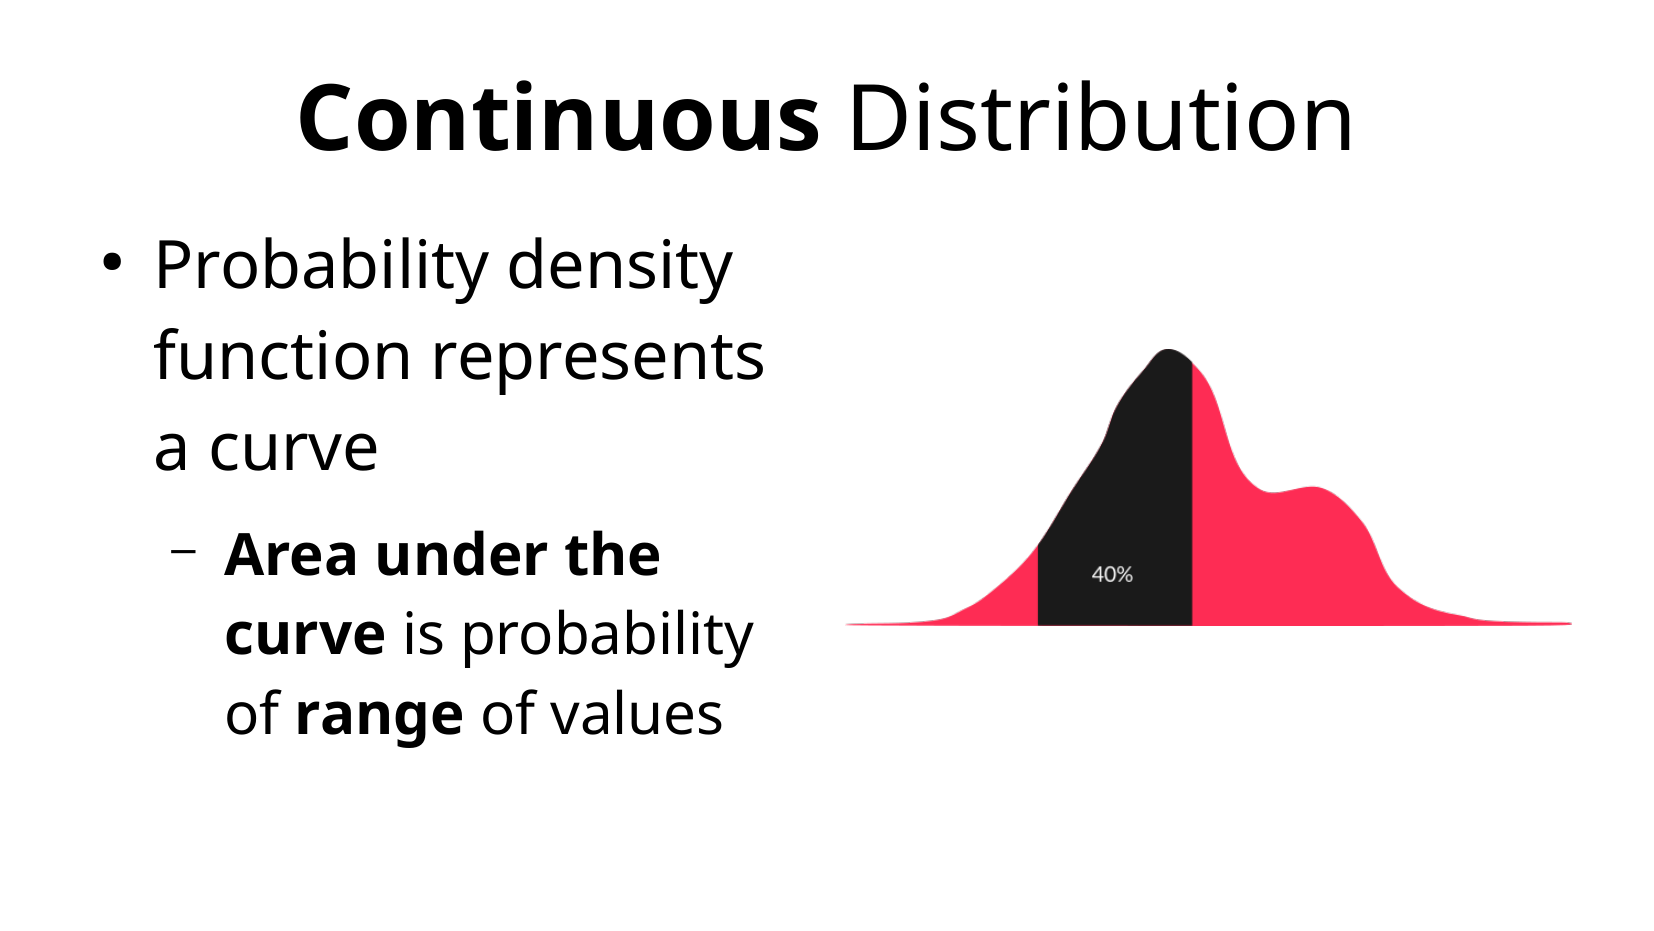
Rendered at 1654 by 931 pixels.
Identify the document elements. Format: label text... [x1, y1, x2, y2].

picture [845, 349, 1572, 626]
list Probability density function represents a curve Area under the curve is probability of range of values [82, 217, 809, 758]
title Continuous Distribution [82, 37, 1571, 193]
